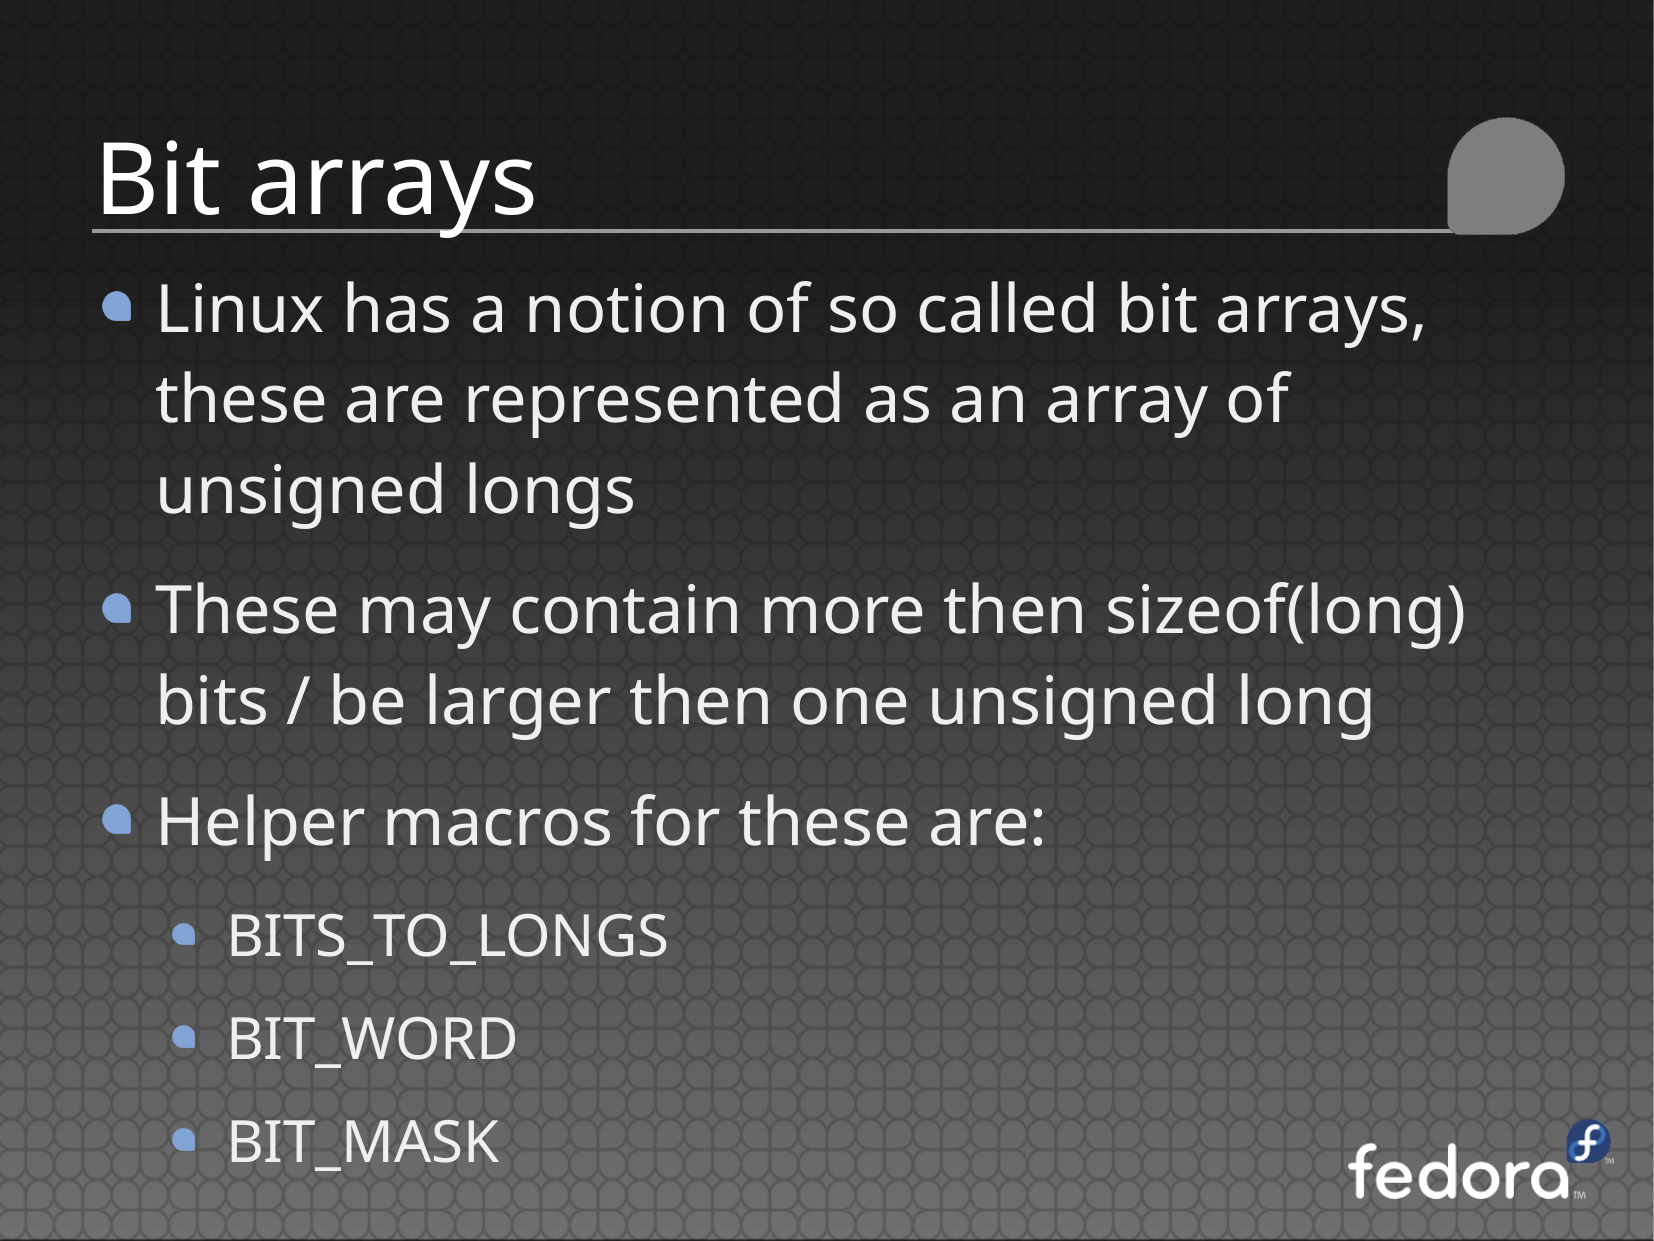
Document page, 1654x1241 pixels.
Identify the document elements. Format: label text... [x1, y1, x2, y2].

picture [0, 0, 1654, 1241]
title Bit arrays [94, 100, 1426, 251]
list Linux has a notion of so called bit arrays, these are represented as an array of unsigned longs These may contain more then sizeof(long) bits / be larger then one unsigned long Helper macros for these are: BITS_TO_LONGS BIT_WORD BIT_MASK [84, 260, 1573, 1098]
